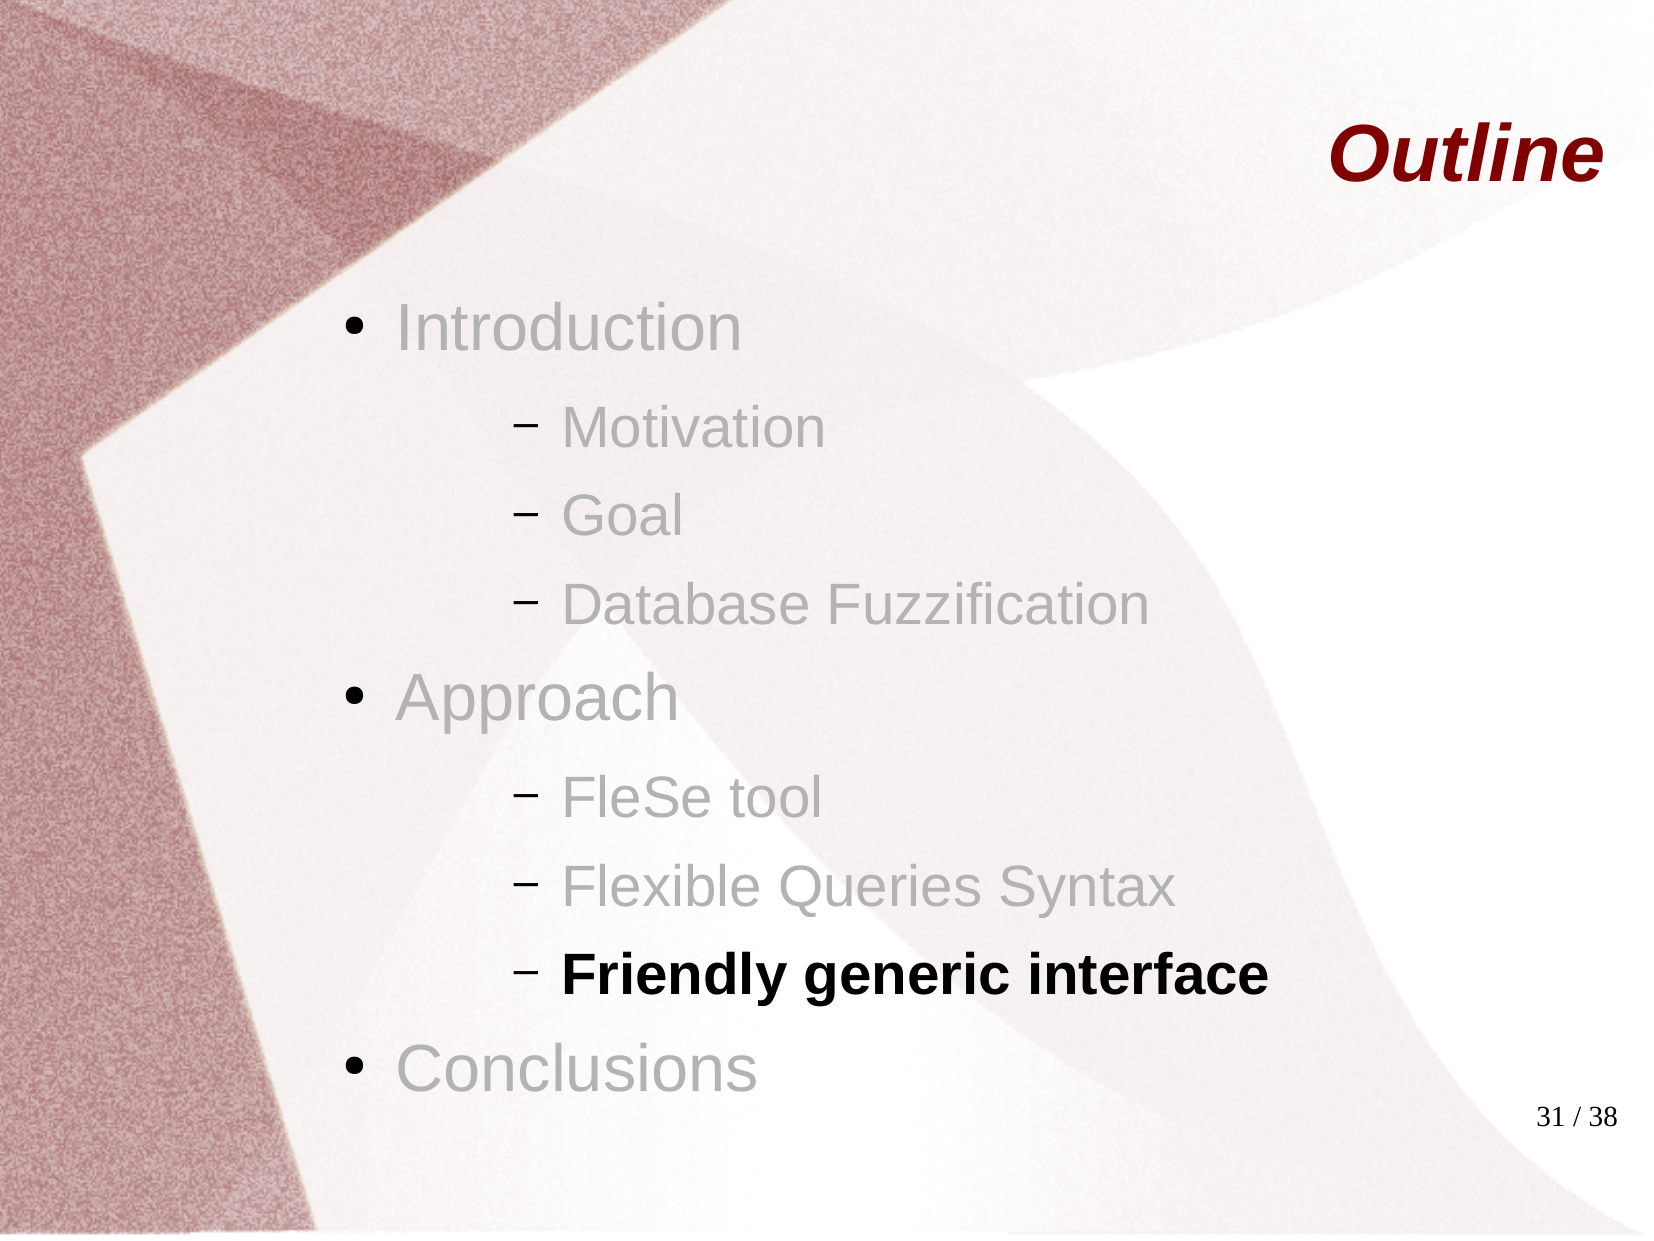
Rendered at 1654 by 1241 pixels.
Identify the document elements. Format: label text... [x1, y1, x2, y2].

picture [0, 0, 1654, 1241]
title Outline [596, 49, 1607, 257]
list Introduction Motivation Goal Database Fuzzification Approach FleSe tool Flexible Queries Syntax Friendly generic interface Conclusions [324, 290, 1601, 1106]
